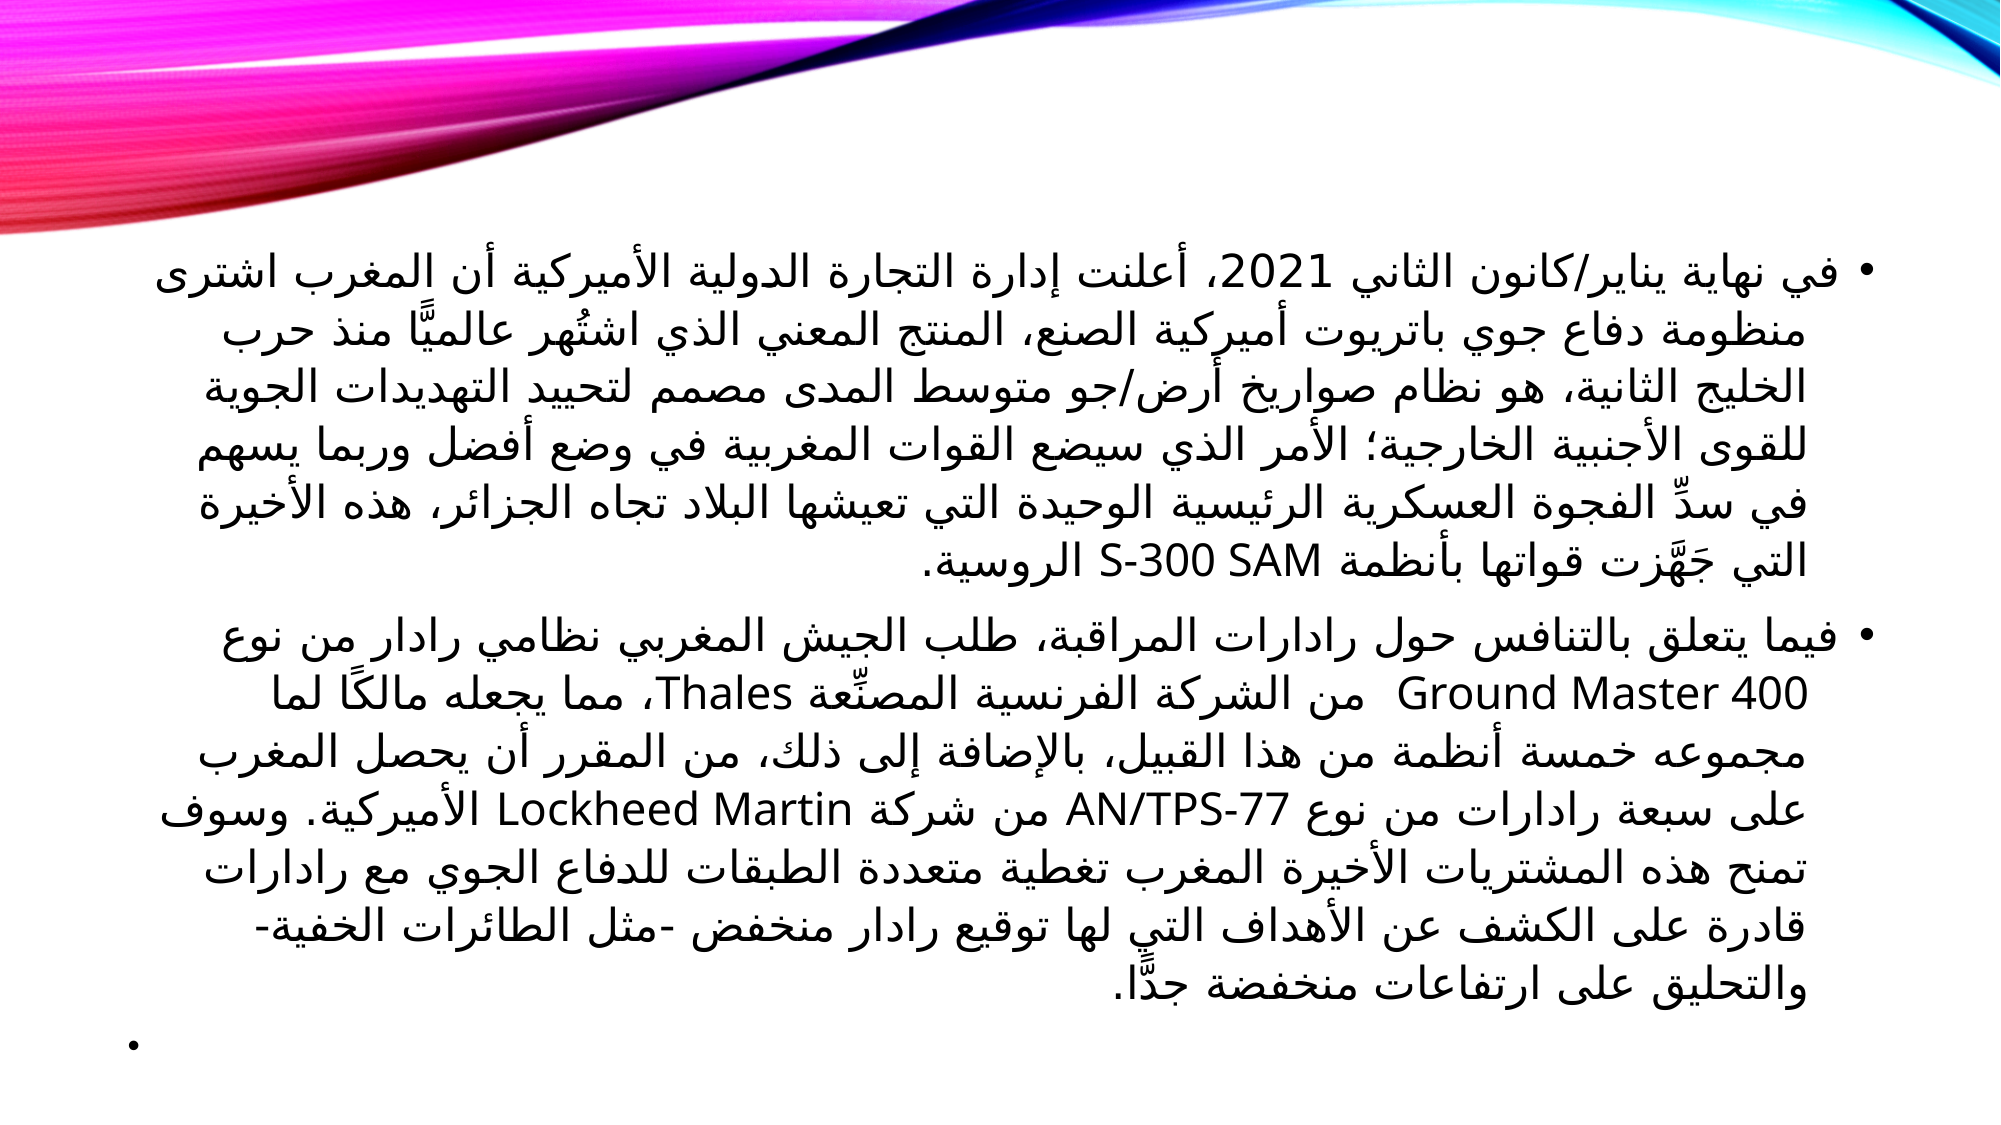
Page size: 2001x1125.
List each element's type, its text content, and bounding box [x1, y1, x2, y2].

list في نهاية يناير/كانون الثاني 2021، أعلنت إدارة التجارة الدولية الأميركية أن المغرب اشترى منظومة دفاع جوي باتريوت أميركية الصنع، المنتج المعني الذي اشتُهر عالميًّا منذ حرب الخليج الثانية، هو نظام صواريخ أرض/جو متوسط المدى مصمم لتحييد التهديدات الجوية للقوى الأجنبية الخارجية؛ الأمر الذي سيضع القوات المغربية في وضع أفضل وربما يسهم في سدِّ الفجوة العسكرية الرئيسية الوحيدة التي تعيشها البلاد تجاه الجزائر، هذه الأخيرة التي جَهَّزت قواتها بأنظمة S-300 SAM الروسية. فيما يتعلق بالتنافس حول رادارات المراقبة، طلب الجيش المغربي نظامي رادار من نوع Ground Master 400 من الشركة الفرنسية المصنِّعة Thales، مما يجعله مالكًا لما مجموعه خمسة أنظمة من هذا القبيل، بالإضافة إلى ذلك، من المقرر أن يحصل المغرب على سبعة رادارات من نوع AN/TPS-77 من شركة Lockheed Martin الأميركية. وسوف تمنح هذه المشتريات الأخيرة المغرب تغطية متعددة الطبقات للدفاع الجوي مع رادارات قادرة على الكشف عن الأهداف التي لها توقيع رادار منخفض -مثل الطائرات الخفية- والتحليق على ارتفاعات منخفضة جدًّا. [112, 230, 1888, 1021]
